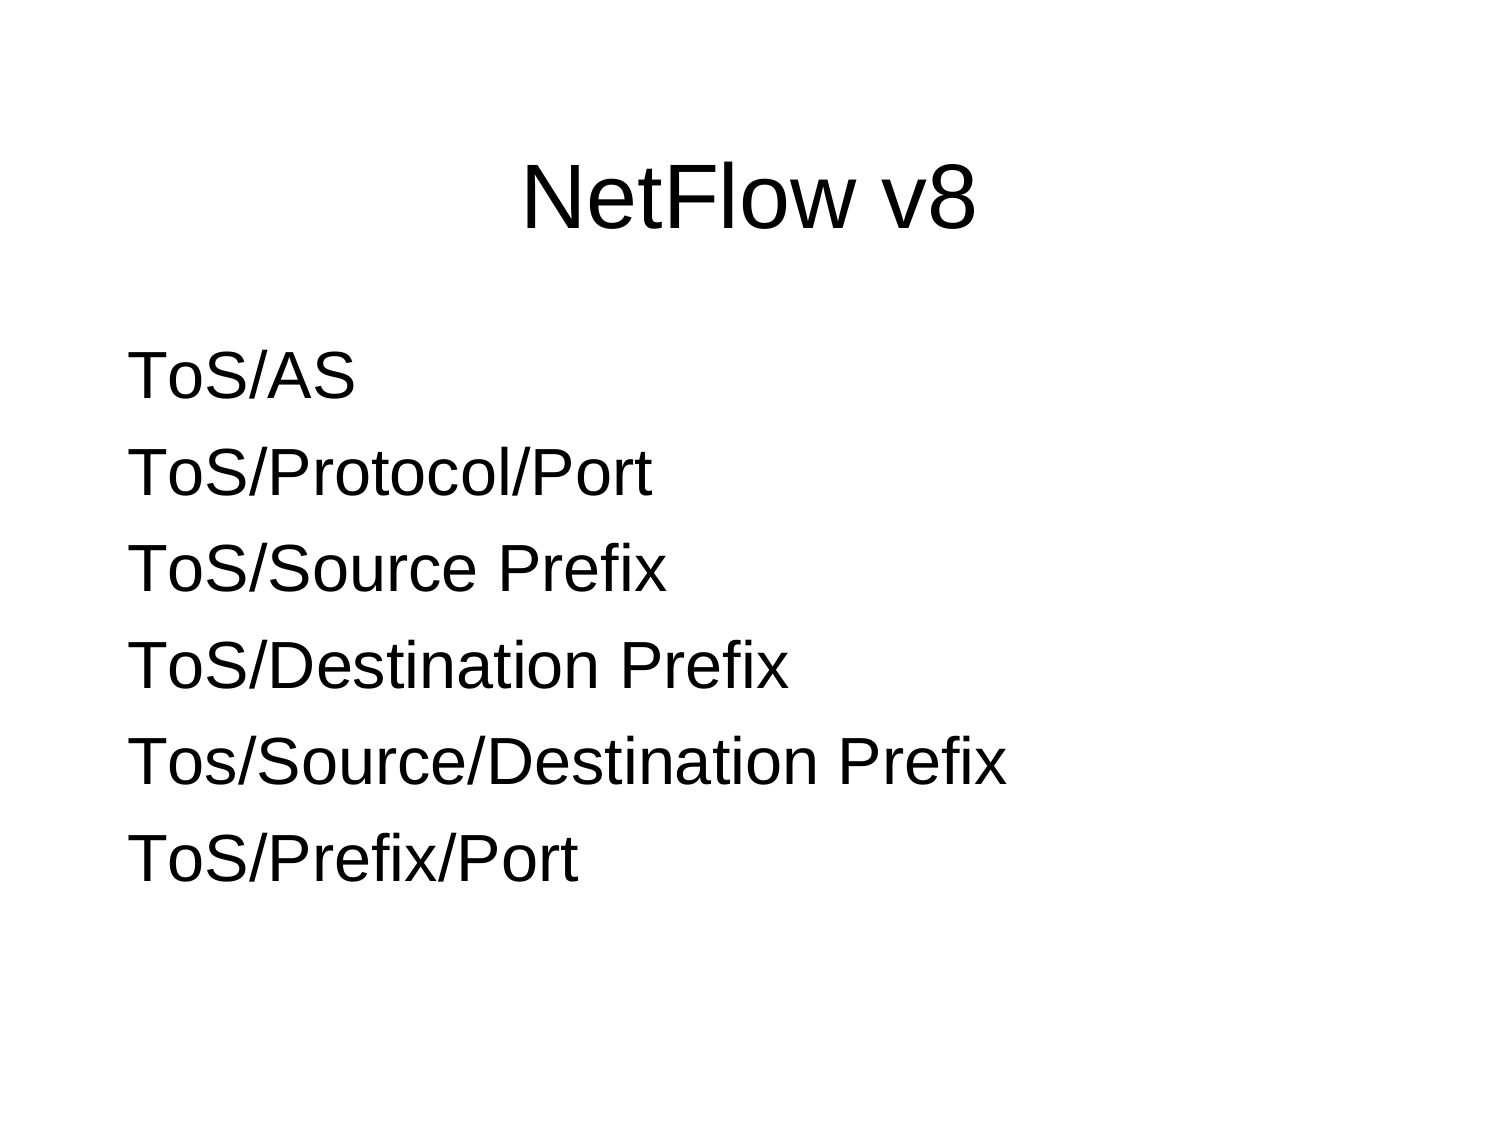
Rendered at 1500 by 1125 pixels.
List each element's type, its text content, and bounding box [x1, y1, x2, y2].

title NetFlow v8 [112, 99, 1388, 288]
list ToS/AS ToS/Protocol/Port ToS/Source Prefix ToS/Destination Prefix Tos/Source/Destination Prefix ToS/Prefix/Port [112, 324, 1388, 1051]
